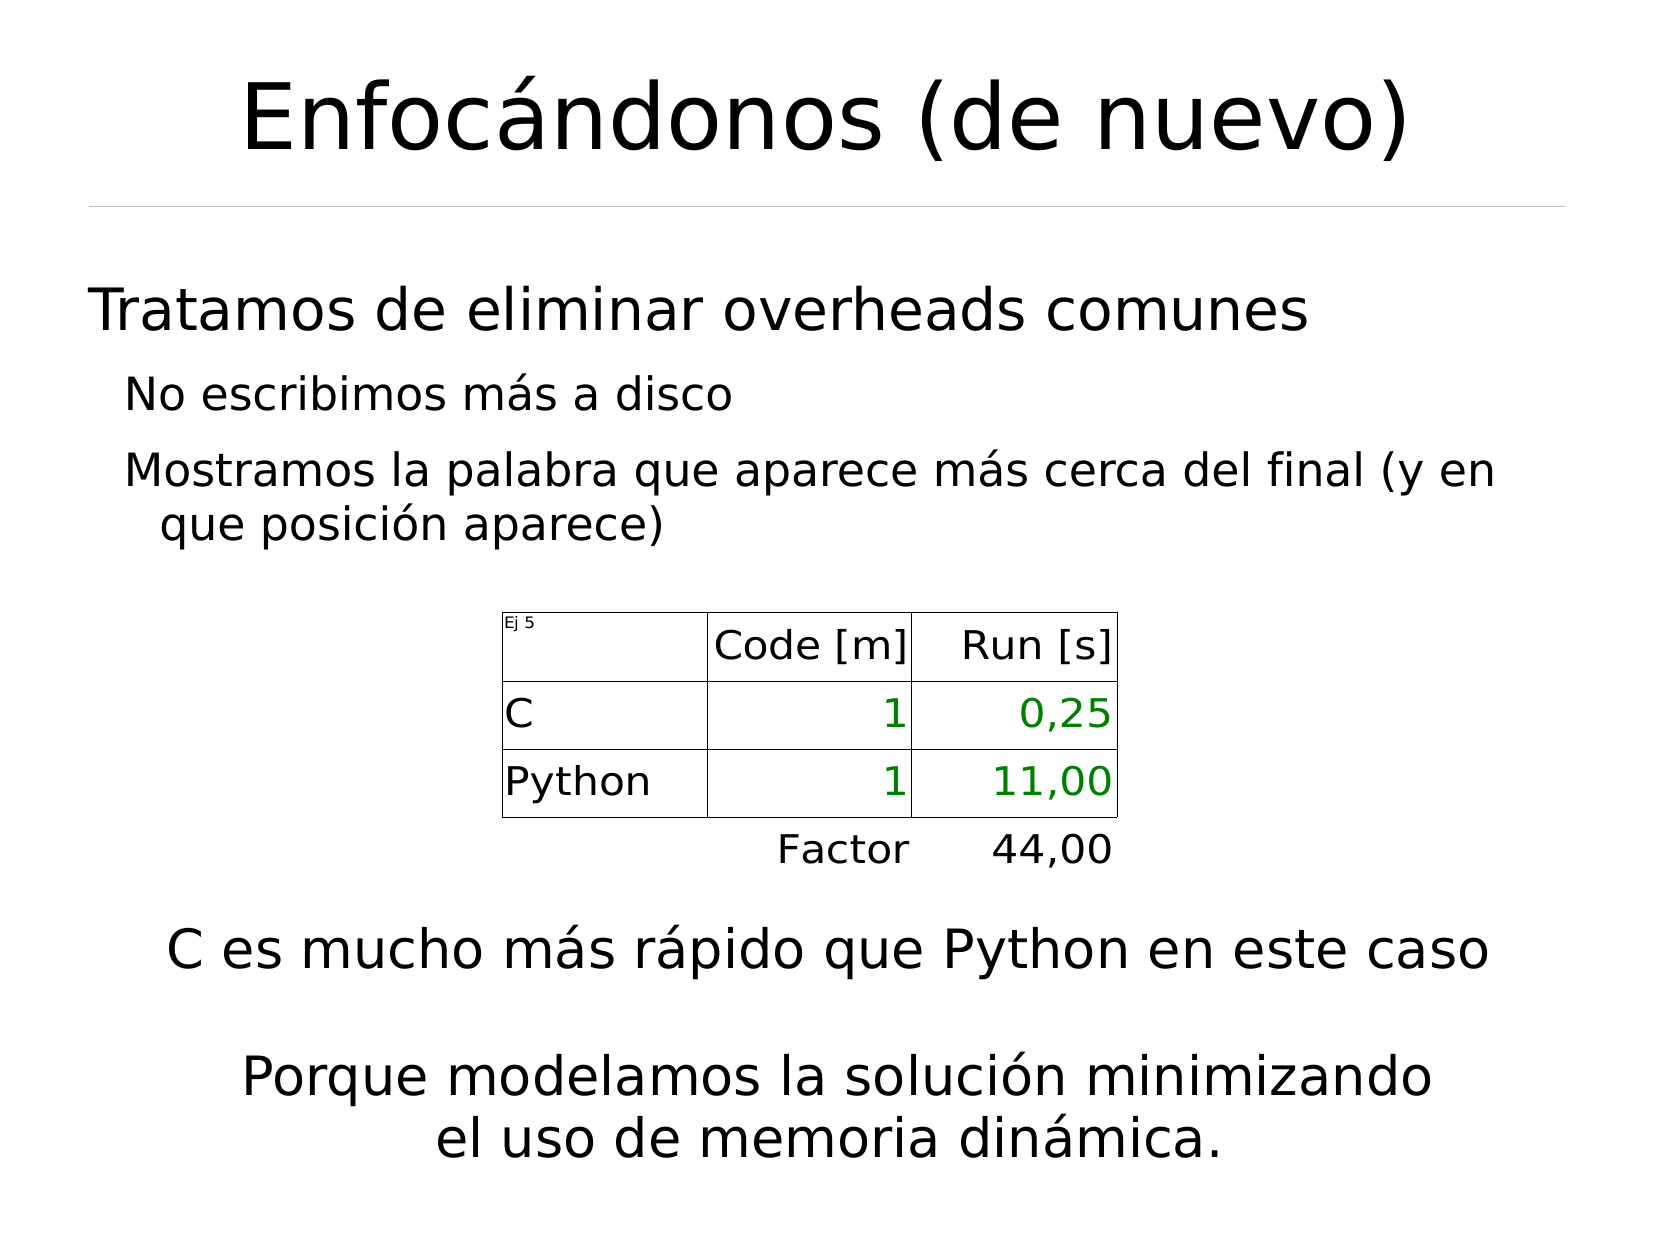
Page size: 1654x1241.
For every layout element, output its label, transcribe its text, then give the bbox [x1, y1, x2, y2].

chart [501, 612, 1169, 886]
subtitle Tratamos de eliminar overheads comunes No escribimos más a disco Mostramos la palabra que aparece más cerca del final (y en que posición aparece) C es mucho más rápido que Python en este caso Porque modelamos la solución minimizando el uso de memoria dinámica. [88, 206, 1571, 1241]
title Enfocándonos (de nuevo) [88, 29, 1565, 206]
